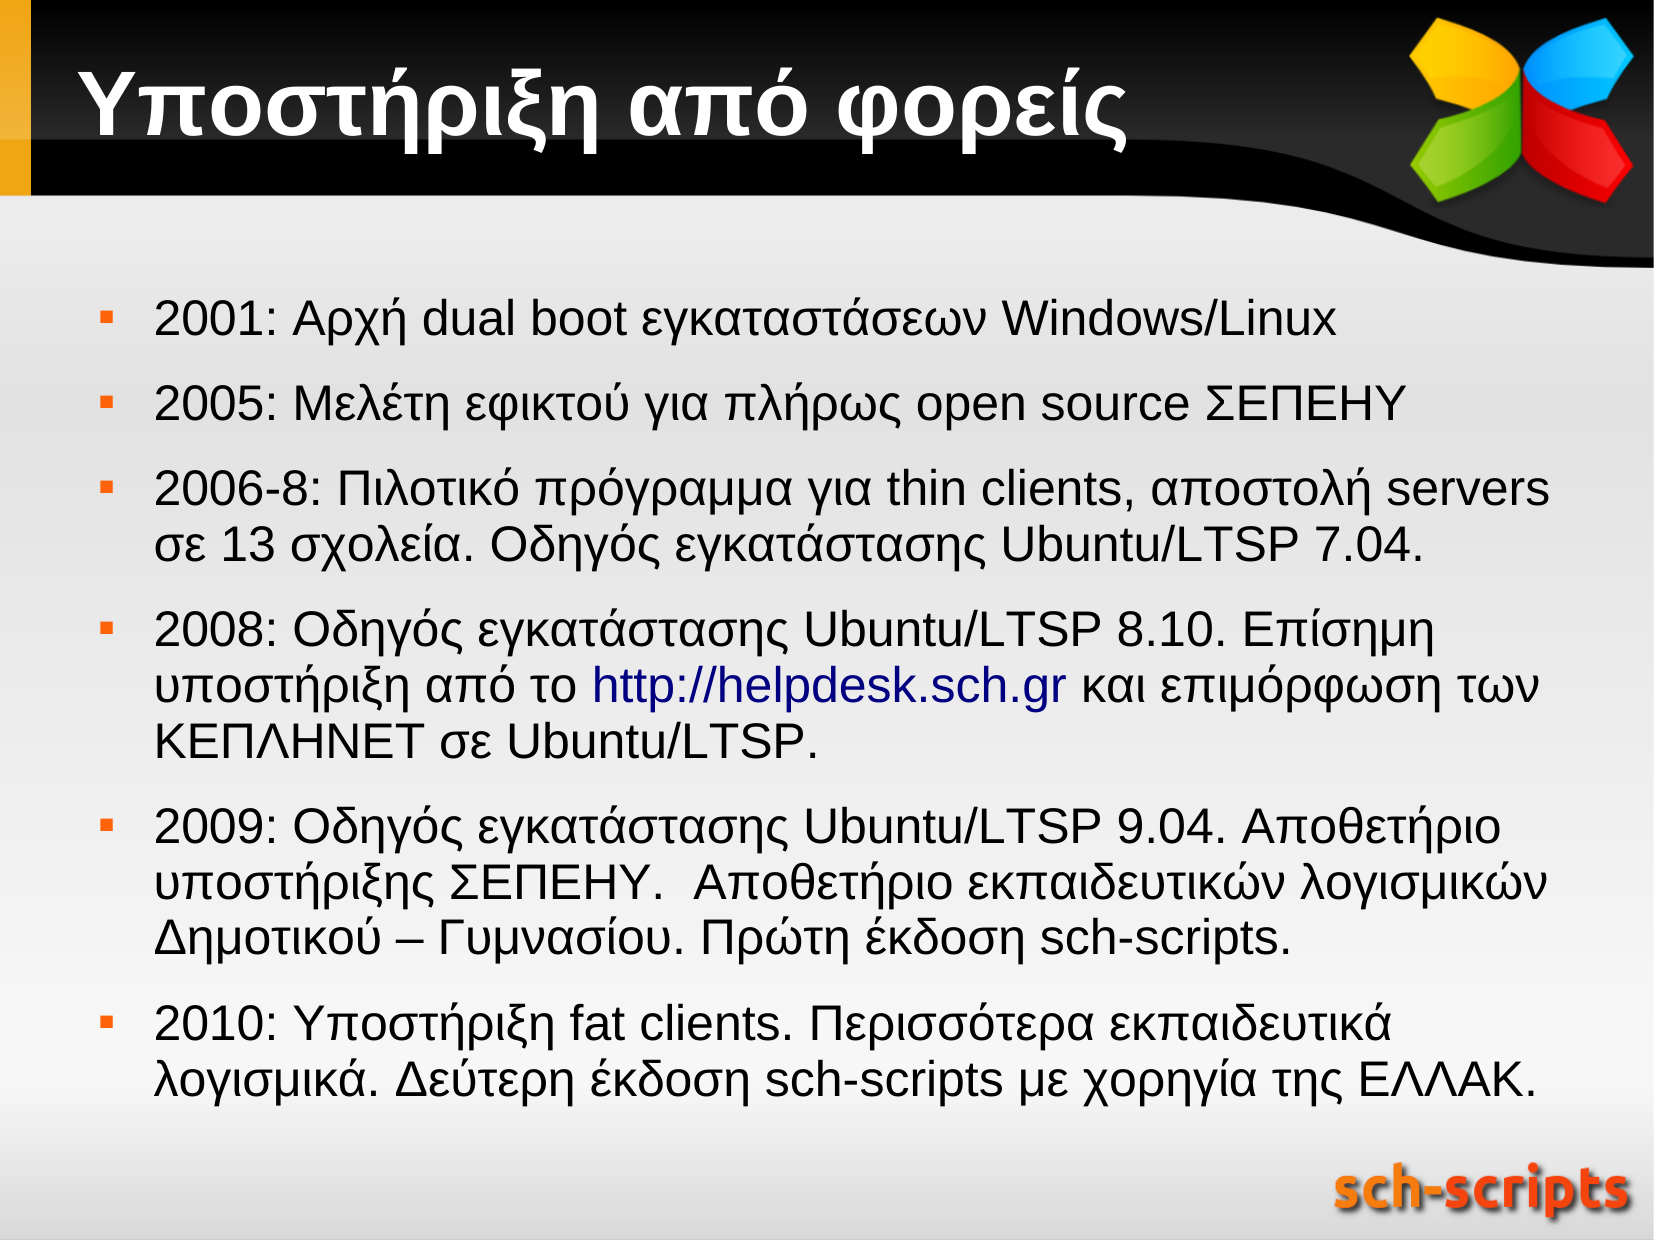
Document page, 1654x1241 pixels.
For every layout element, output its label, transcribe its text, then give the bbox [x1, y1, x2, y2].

title Υποστήριξη από φορείς [76, 7, 1565, 200]
list 2001: Αρχή dual boot εγκαταστάσεων Windows/Linux 2005: Μελέτη εφικτού για πλήρως open source ΣΕΠΕΗΥ 2006-8: Πιλοτικό πρόγραμμα για thin clients, αποστολή servers σε 13 σχολεία. Οδηγός εγκατάστασης Ubuntu/LTSP 7.04. 2008: Οδηγός εγκατάστασης Ubuntu/LTSP 8.10. Επίσημη υποστήριξη από το http://helpdesk.sch.gr και επιμόρφωση των ΚΕΠΛΗΝΕΤ σε Ubuntu/LTSP. 2009: Οδηγός εγκατάστασης Ubuntu/LTSP 9.04. Αποθετήριο υποστήριξης ΣΕΠΕΗΥ. Αποθετήριο εκπαιδευτικών λογισμικών Δημοτικού – Γυμνασίου. Πρώτη έκδοση sch-scripts. 2010: Υποστήριξη fat clients. Περισσότερα εκπαιδευτικά λογισμικά. Δεύτερη έκδοση sch-scripts με χορηγία της ΕΛΛΑΚ. [82, 290, 1571, 1107]
picture [0, 0, 1654, 1241]
